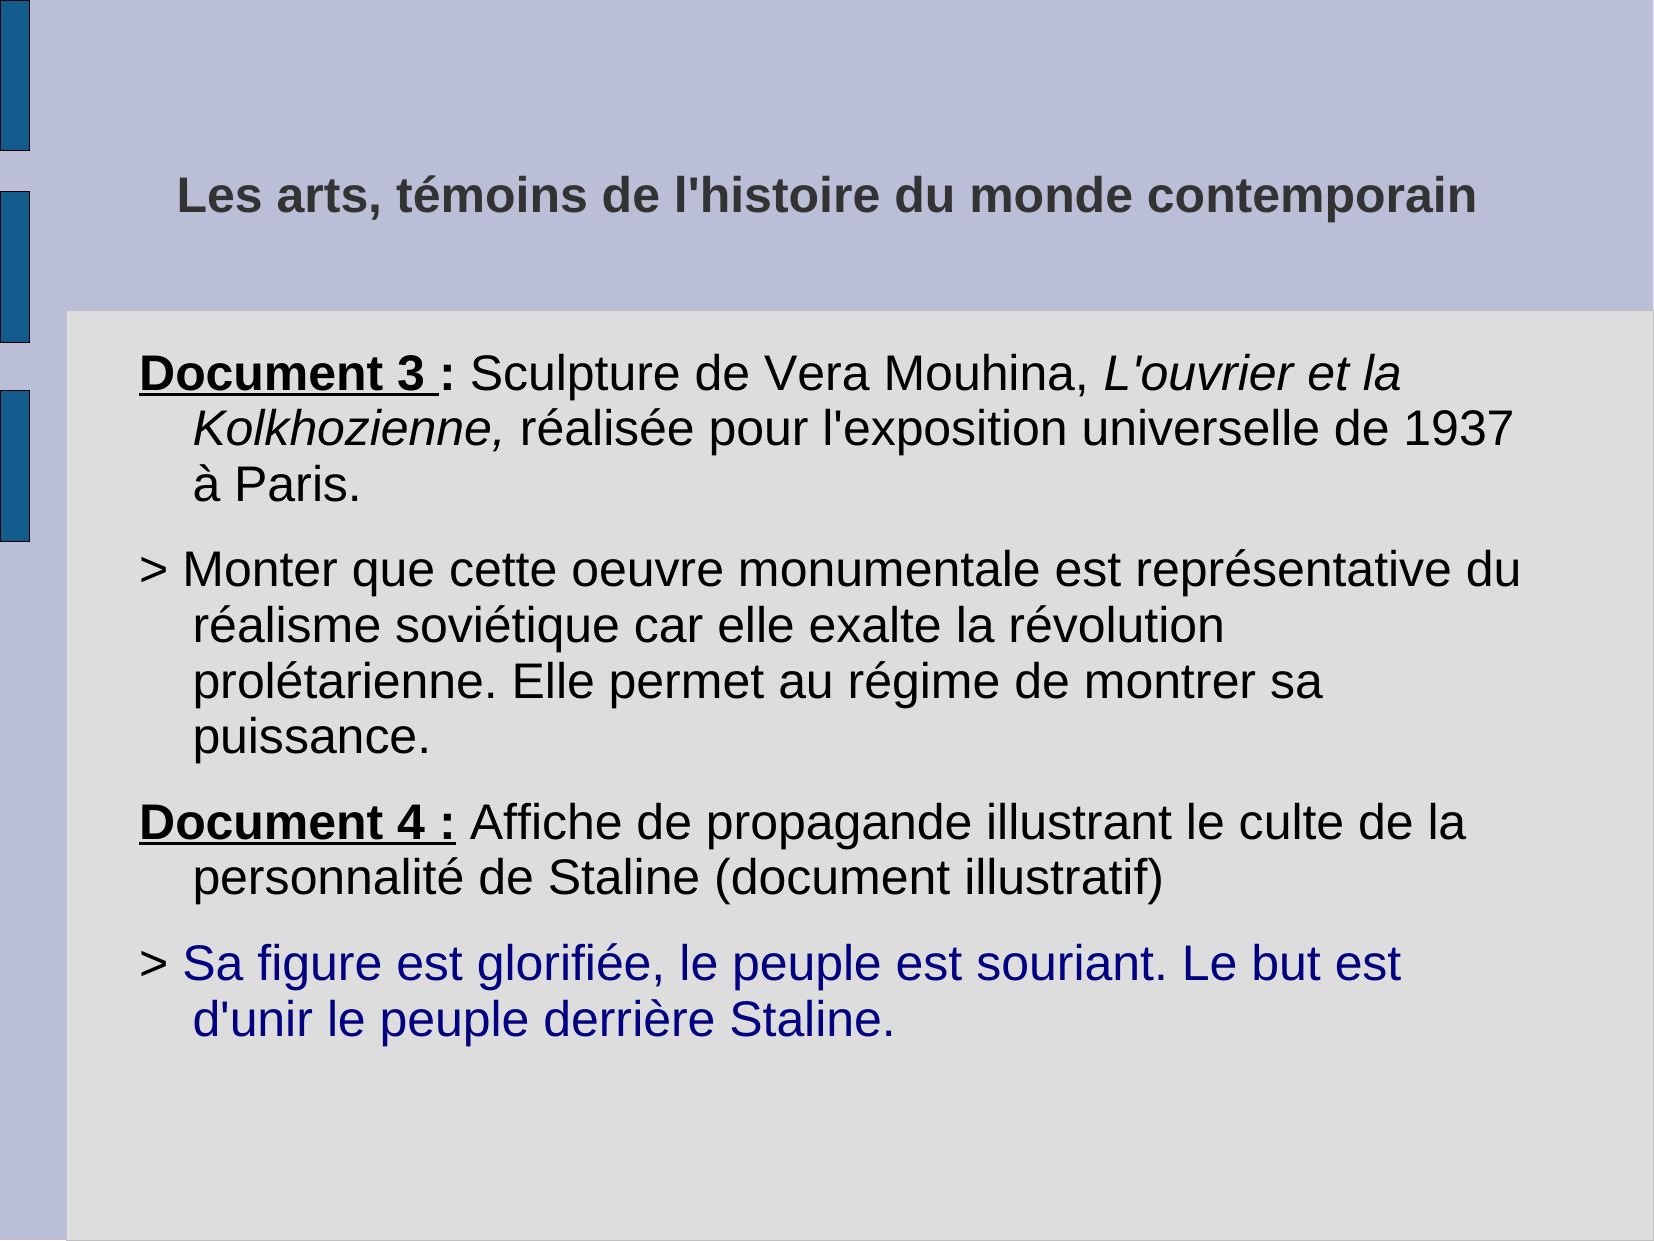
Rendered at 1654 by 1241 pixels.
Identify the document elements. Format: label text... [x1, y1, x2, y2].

title Les arts, témoins de l'histoire du monde contemporain [121, 91, 1534, 299]
list Document 3 : Sculpture de Vera Mouhina, L'ouvrier et la Kolkhozienne, réalisée pour l'exposition universelle de 1937 à Paris. > Monter que cette oeuvre monumentale est représentative du réalisme soviétique car elle exalte la révolution prolétarienne. Elle permet au régime de montrer sa puissance. Document 4 : Affiche de propagande illustrant le culte de la personnalité de Staline (document illustratif) > Sa figure est glorifiée, le peuple est souriant. Le but est d'unir le peuple derrière Staline. [121, 344, 1534, 1135]
